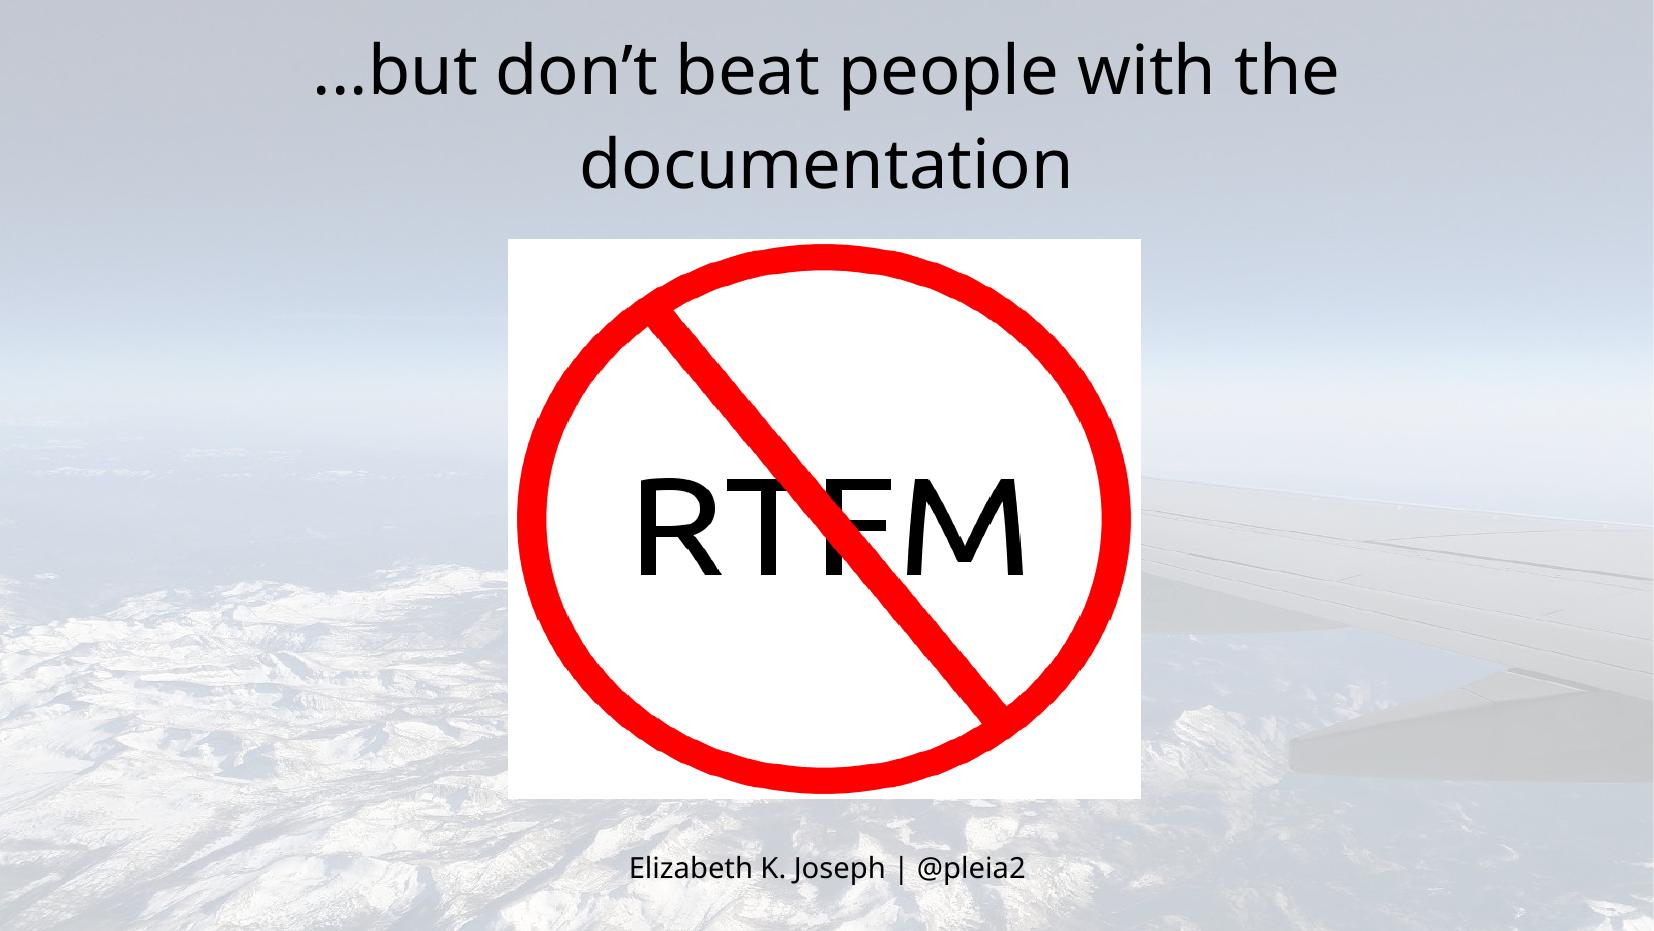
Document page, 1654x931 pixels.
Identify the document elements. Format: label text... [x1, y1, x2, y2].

picture [0, 0, 1654, 931]
title ...but don’t beat people with the documentation [82, 37, 1571, 193]
